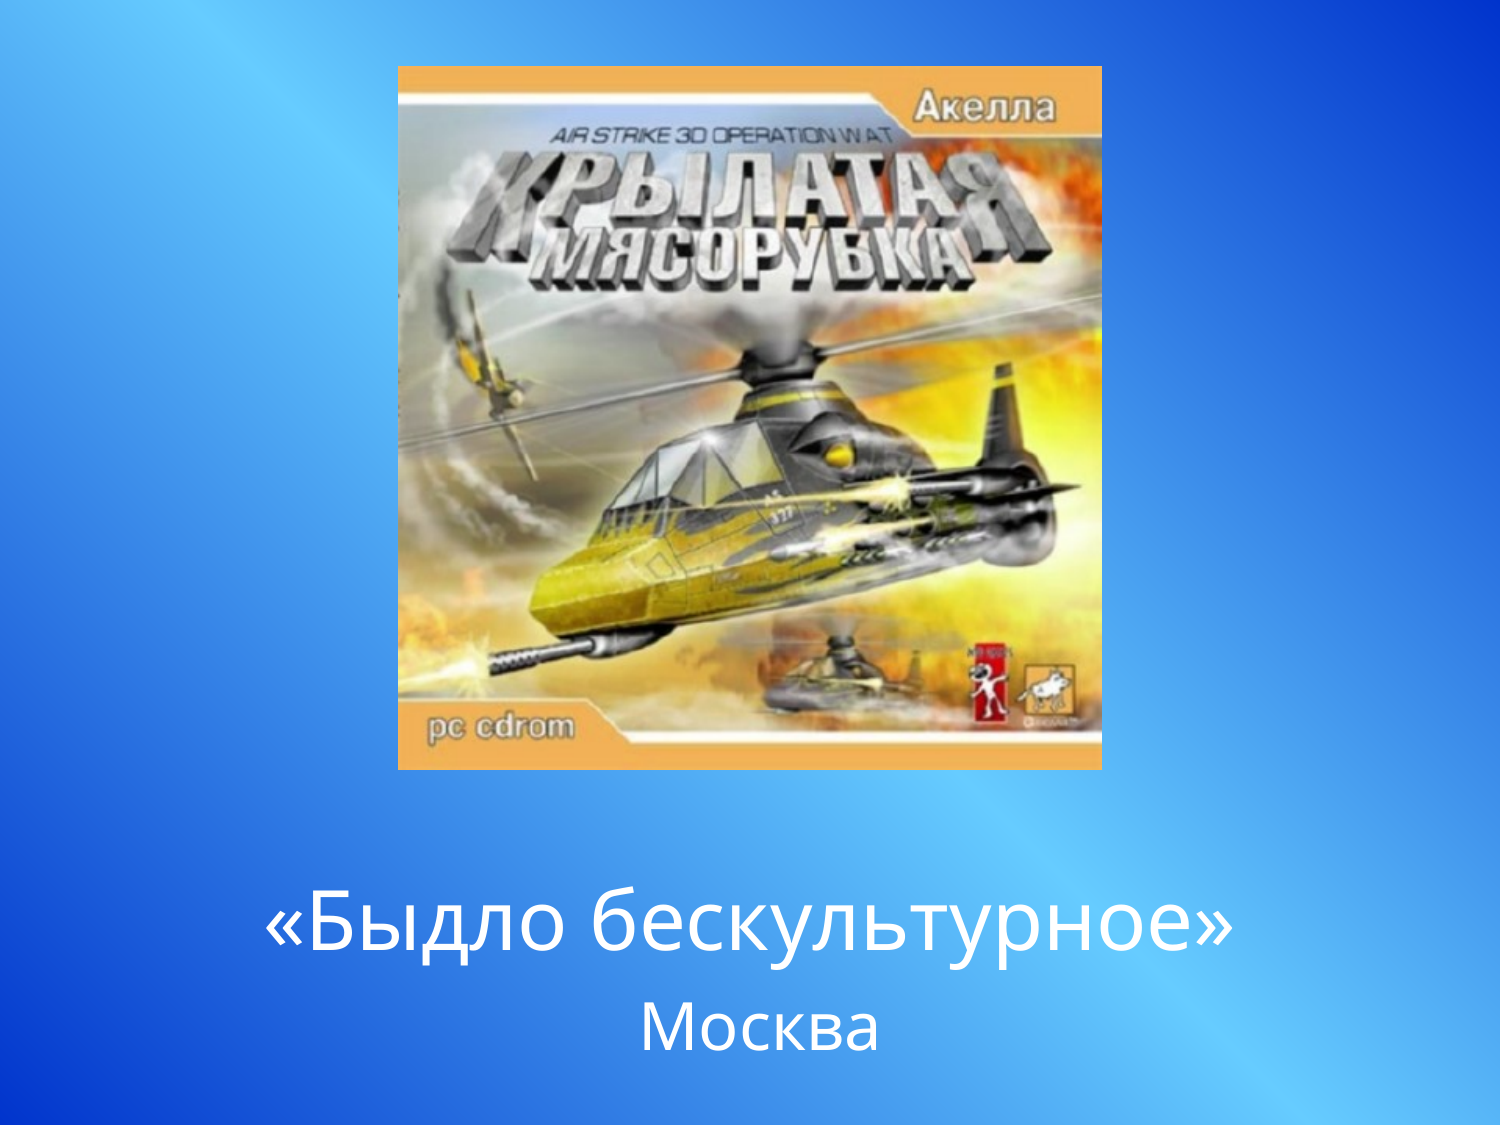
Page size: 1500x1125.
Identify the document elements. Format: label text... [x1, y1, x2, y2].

text_box «Быдло бескультурное» Москва [112, 846, 1388, 1088]
picture [398, 66, 1102, 770]
